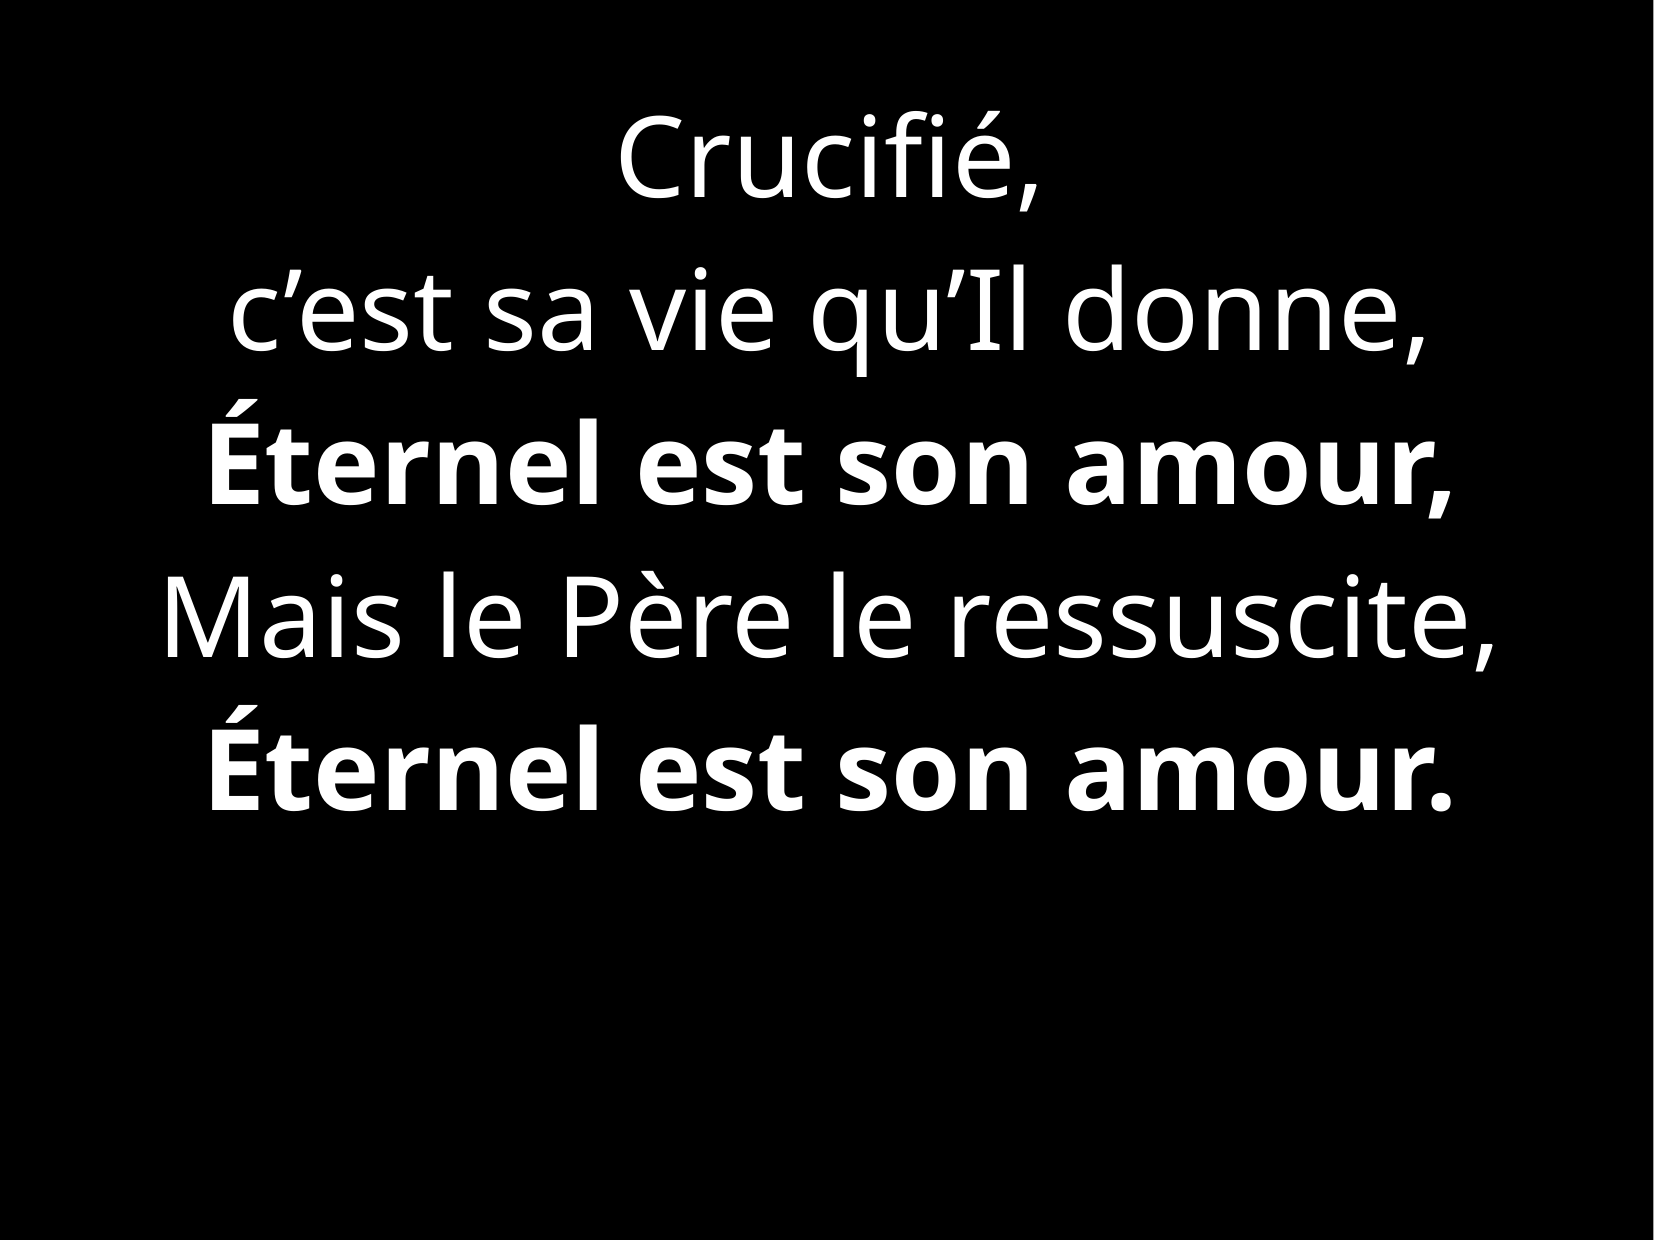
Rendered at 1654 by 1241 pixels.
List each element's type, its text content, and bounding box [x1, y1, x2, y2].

subtitle Crucifié, c’est sa vie qu’Il donne, Éternel est son amour, Mais le Père le ressuscite, Éternel est son amour. [21, 0, 1640, 1241]
